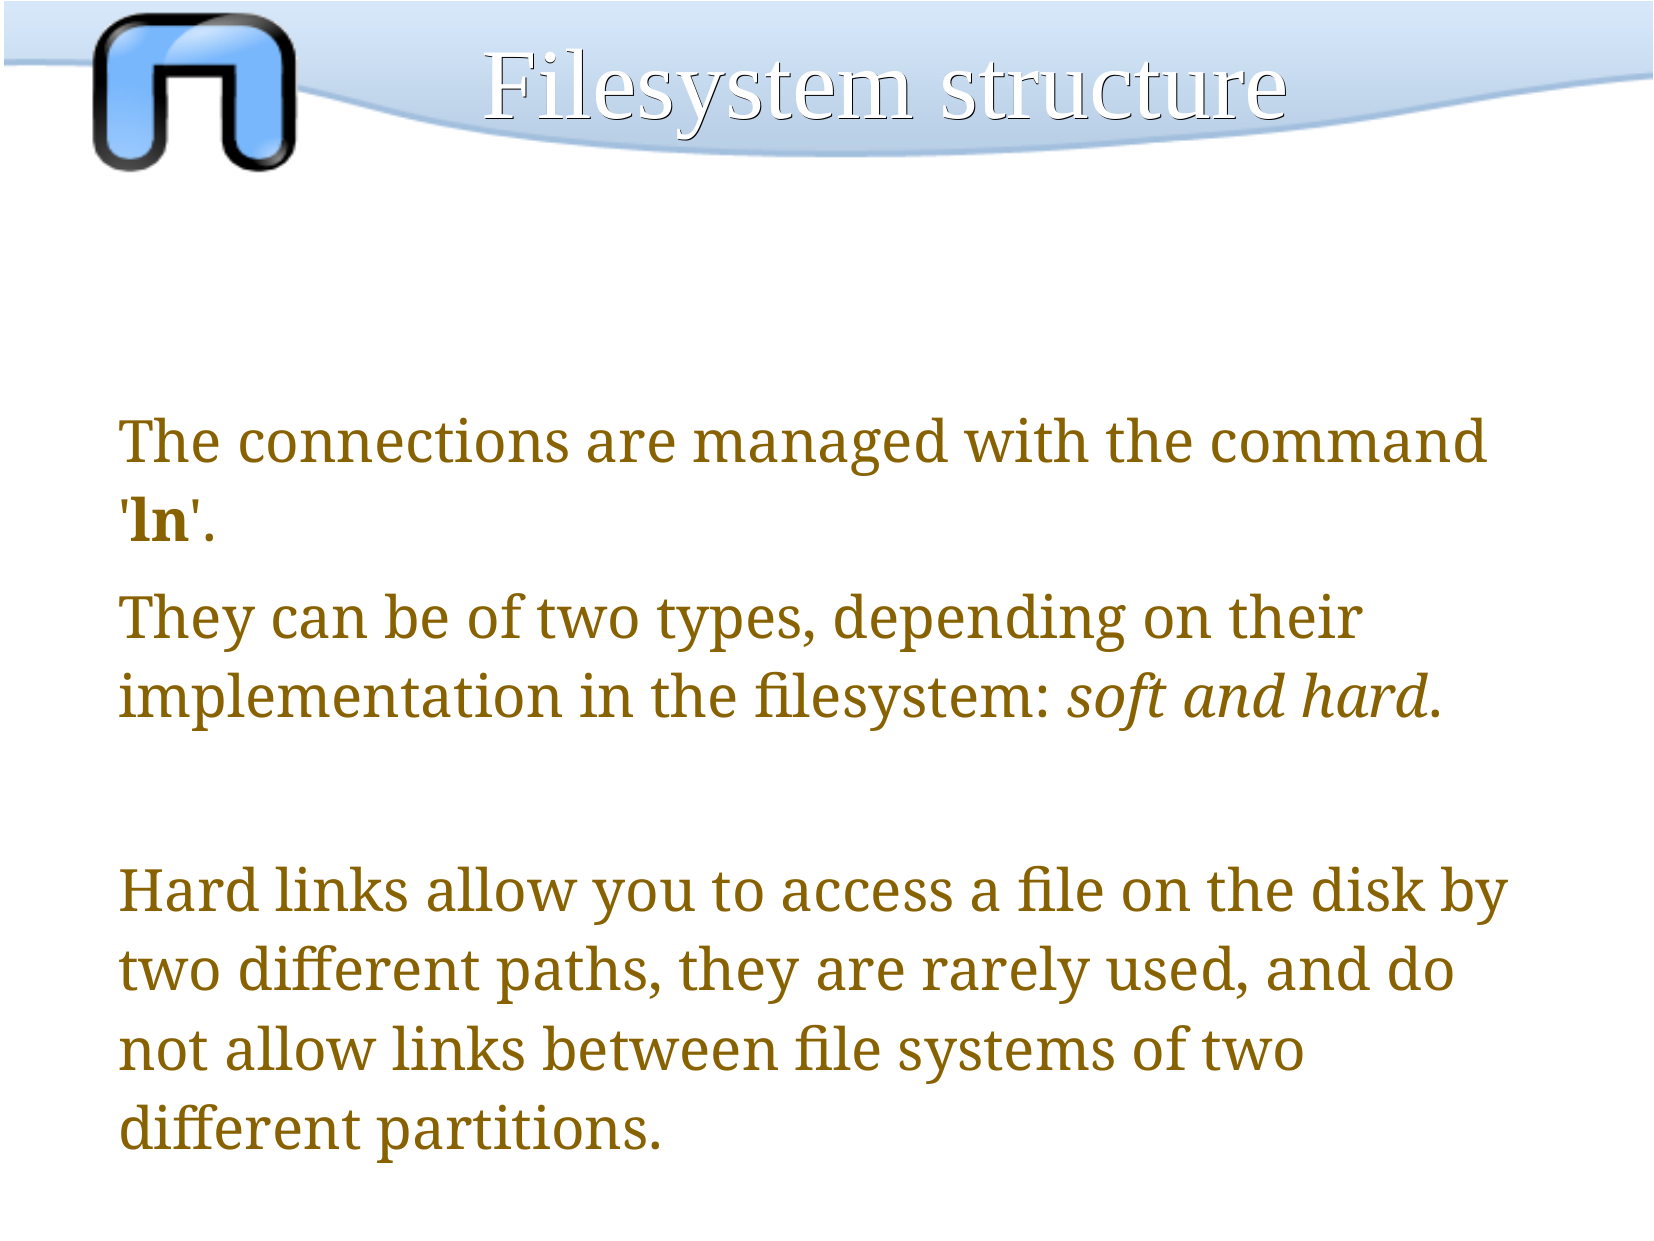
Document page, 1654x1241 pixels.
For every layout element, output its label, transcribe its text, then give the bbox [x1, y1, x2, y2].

list The connections are managed with the command 'ln'. They can be of two types, depending on their implementation in the filesystem: soft and hard. Hard links allow you to access a file on the disk by two different paths, they are rarely used, and do not allow links between file systems of two different partitions. [118, 399, 1531, 1182]
text_box Filesystem structure [472, 29, 1300, 266]
picture [0, 0, 1654, 1241]
